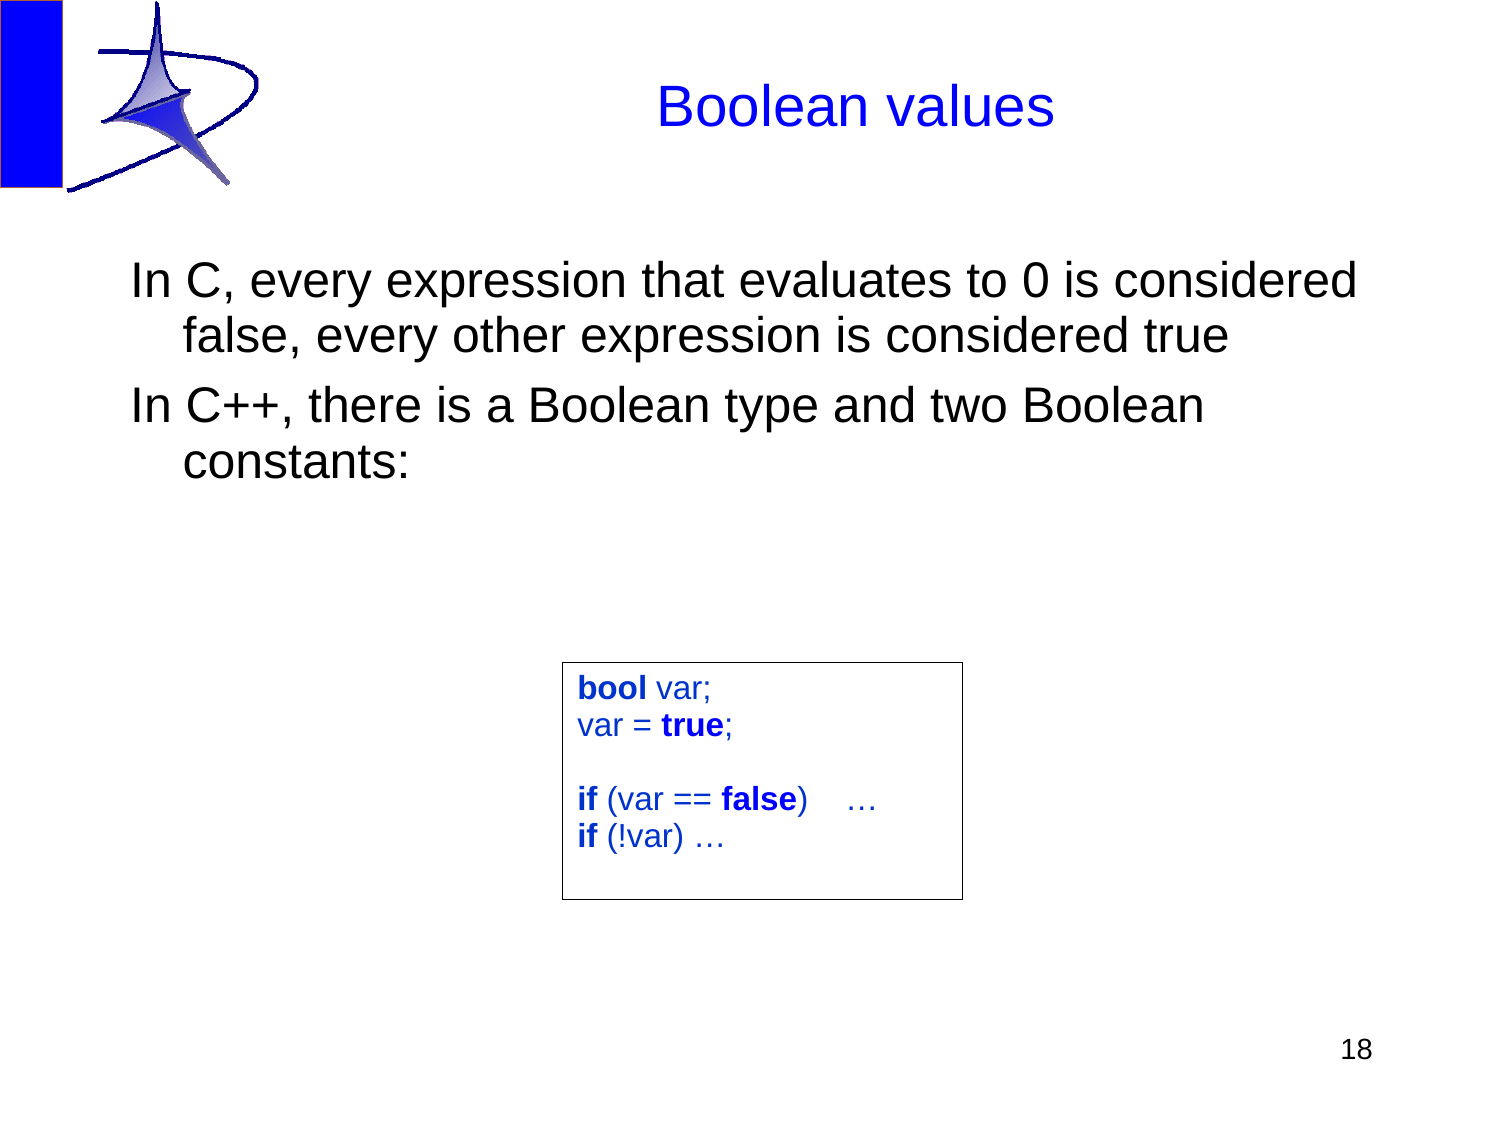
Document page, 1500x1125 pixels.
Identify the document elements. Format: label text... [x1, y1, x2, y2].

list In C, every expression that evaluates to 0 is considered false, every other expression is considered true In C++, there is a Boolean type and two Boolean constants: [112, 244, 1450, 661]
picture [62, 0, 263, 197]
text_box bool var; var = true; if (var == false) … if (!var) … [562, 662, 963, 900]
title Boolean values [262, 24, 1450, 188]
